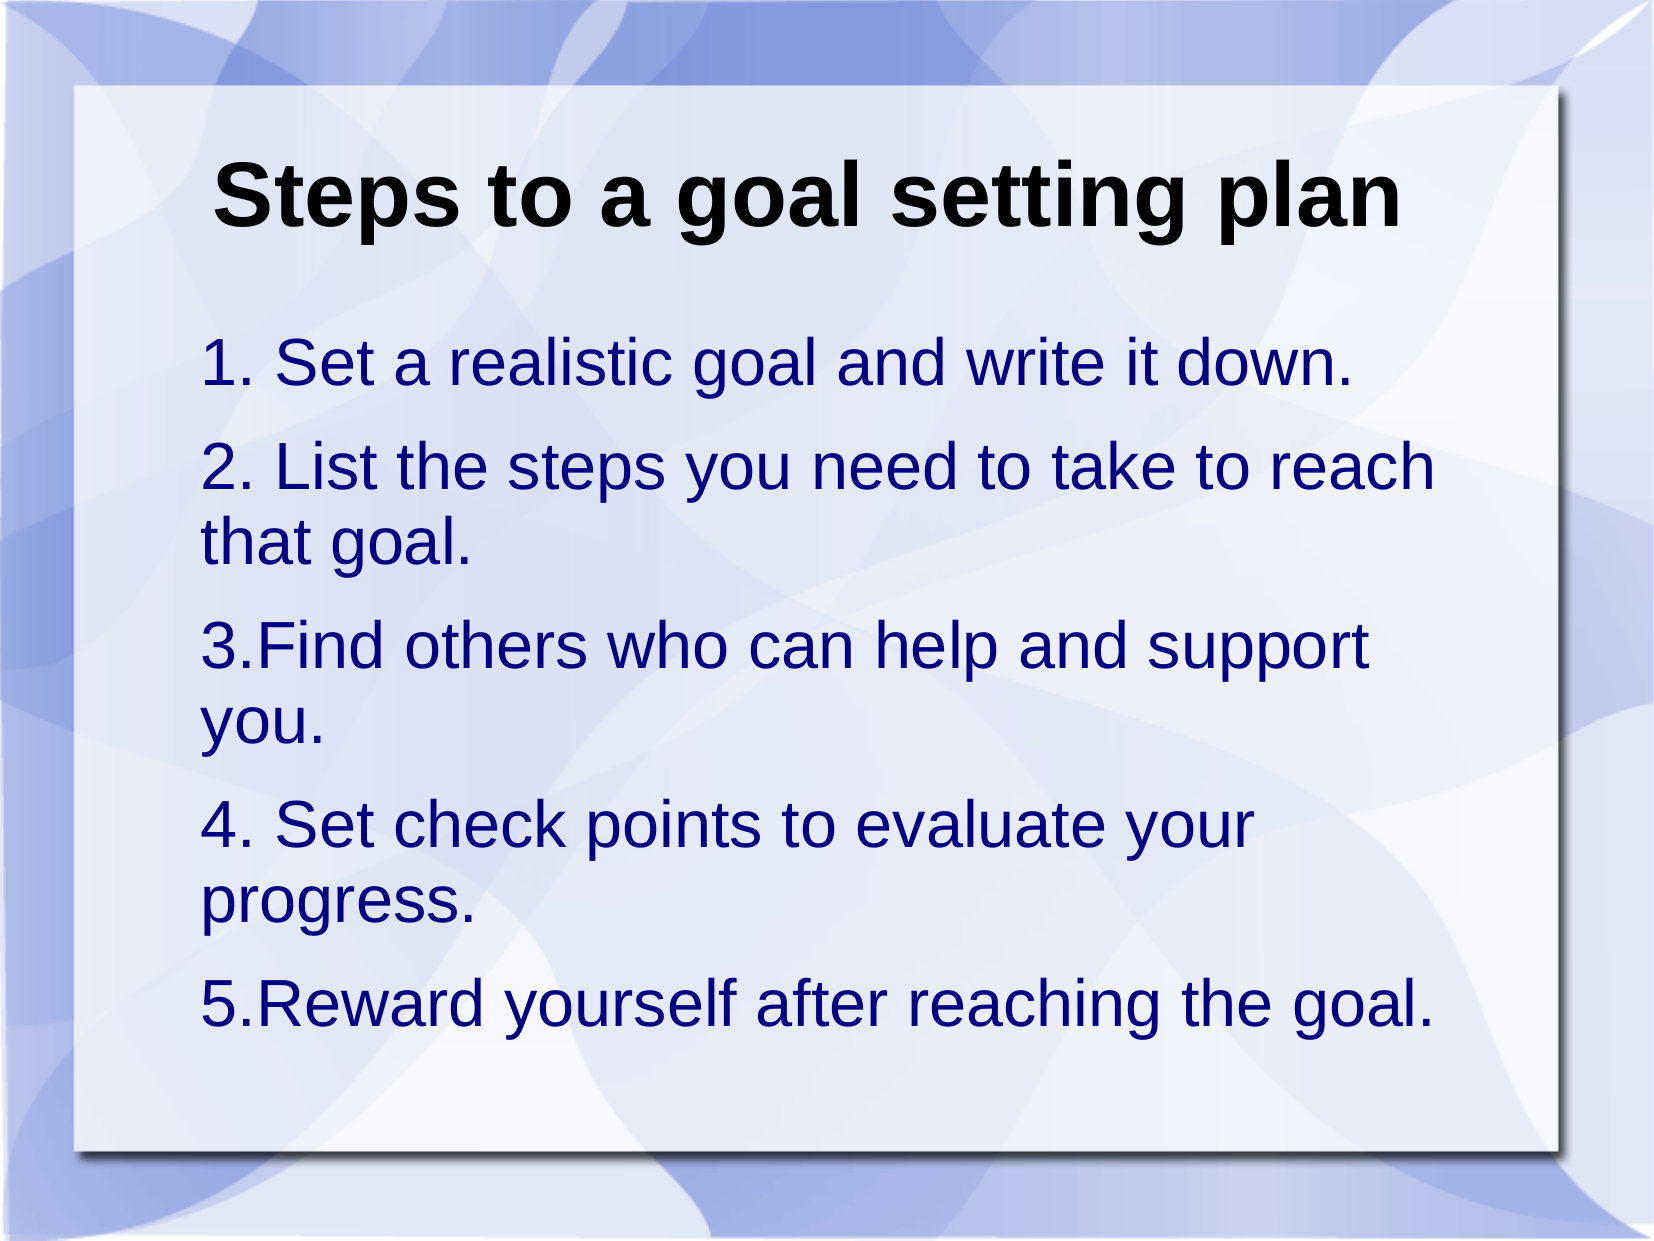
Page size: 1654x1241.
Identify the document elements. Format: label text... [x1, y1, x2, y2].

title Steps to a goal setting plan [82, 90, 1536, 298]
list 1. Set a realistic goal and write it down. 2. List the steps you need to take to reach that goal. 3.Find others who can help and support you. 4. Set check points to evaluate your progress. 5.Reward yourself after reaching the goal. [129, 324, 1489, 1042]
picture [0, 0, 1654, 1241]
